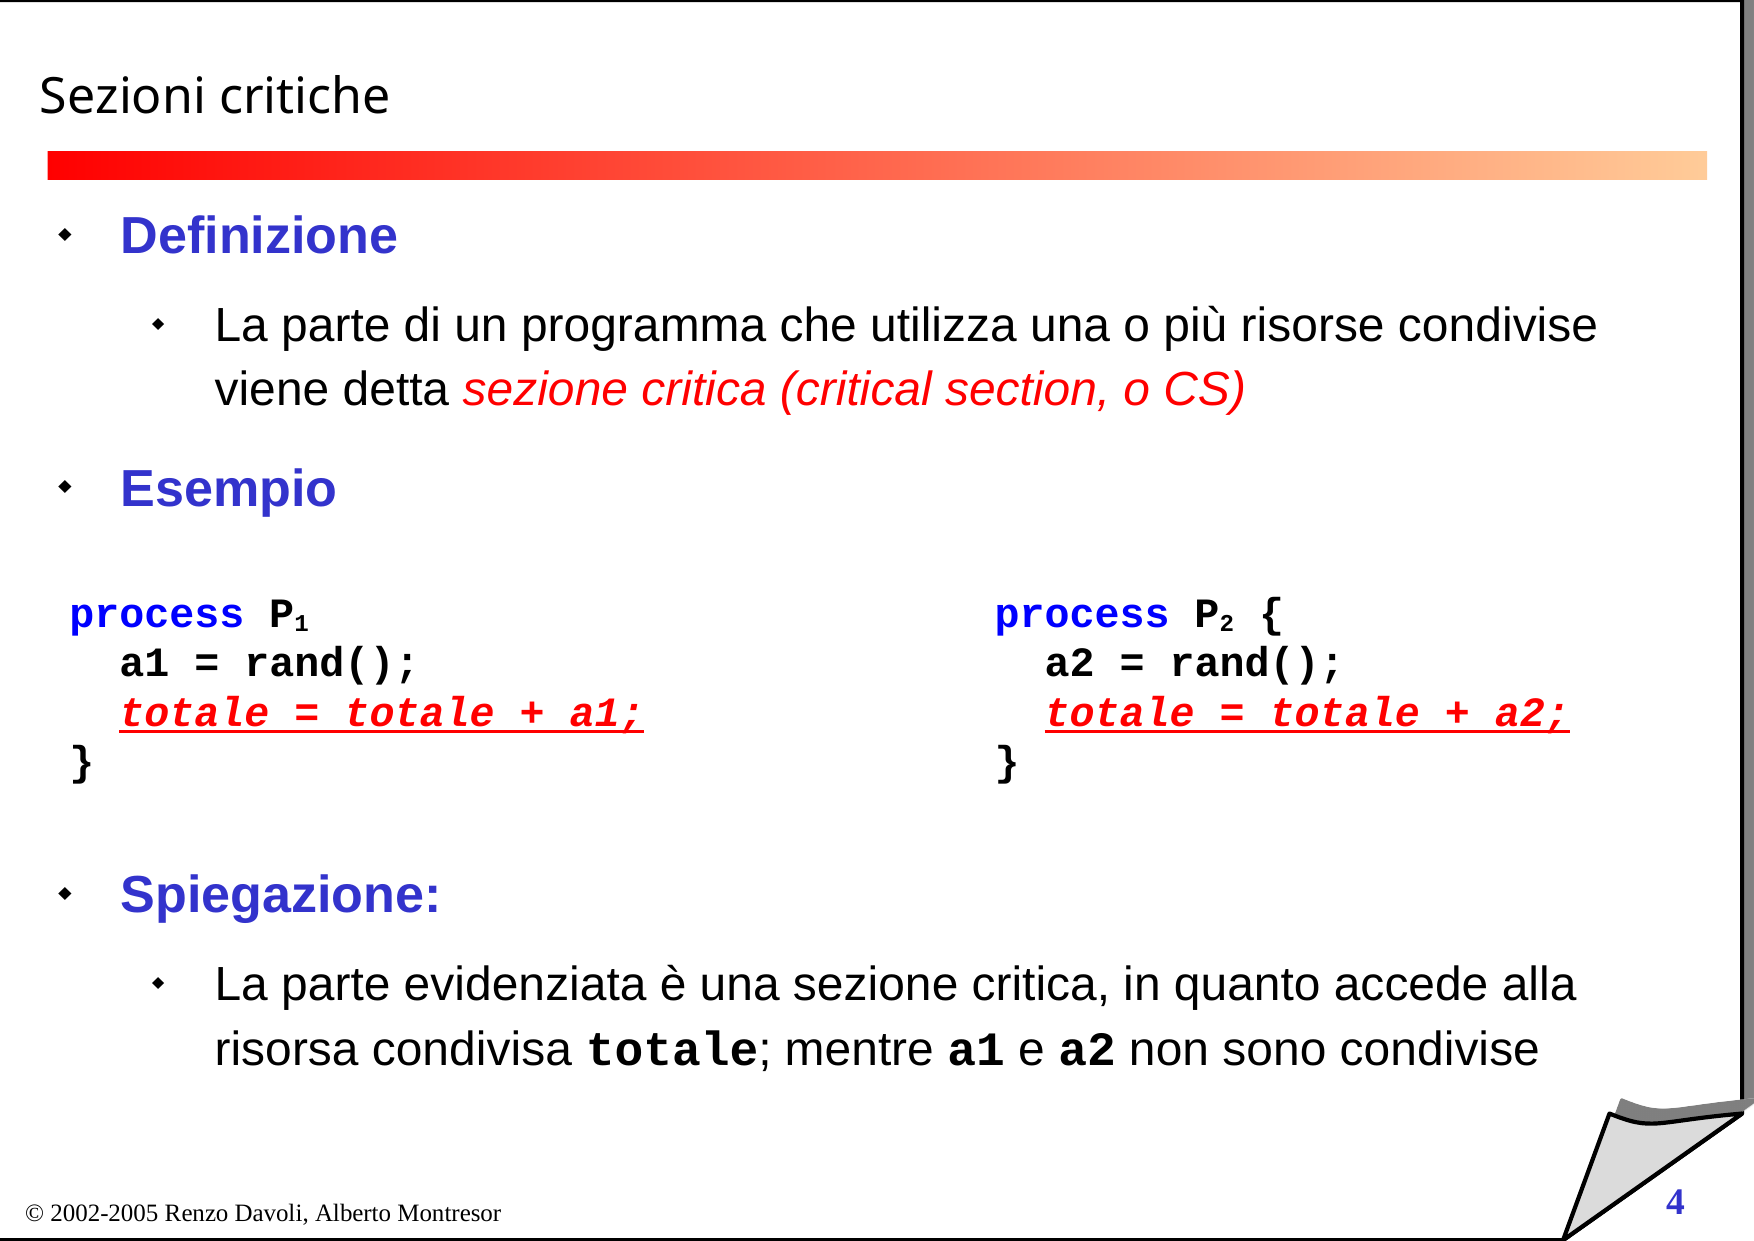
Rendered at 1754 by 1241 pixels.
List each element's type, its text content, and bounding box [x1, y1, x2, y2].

text_box process P1 a1 = rand(); totale = totale + a1; } [69, 590, 756, 835]
text_box process P2 { a2 = rand(); totale = totale + a2; } [994, 590, 1681, 864]
title Sezioni critiche [39, 49, 1713, 144]
list Definizione La parte di un programma che utilizza una o più risorse condivise viene detta sezione critica (critical section, o CS) Esempio Spiegazione: La parte evidenziata è una sezione critica, in quanto accede alla risorsa condivisa totale; mentre a1 e a2 non sono condivise [58, 206, 1696, 1126]
